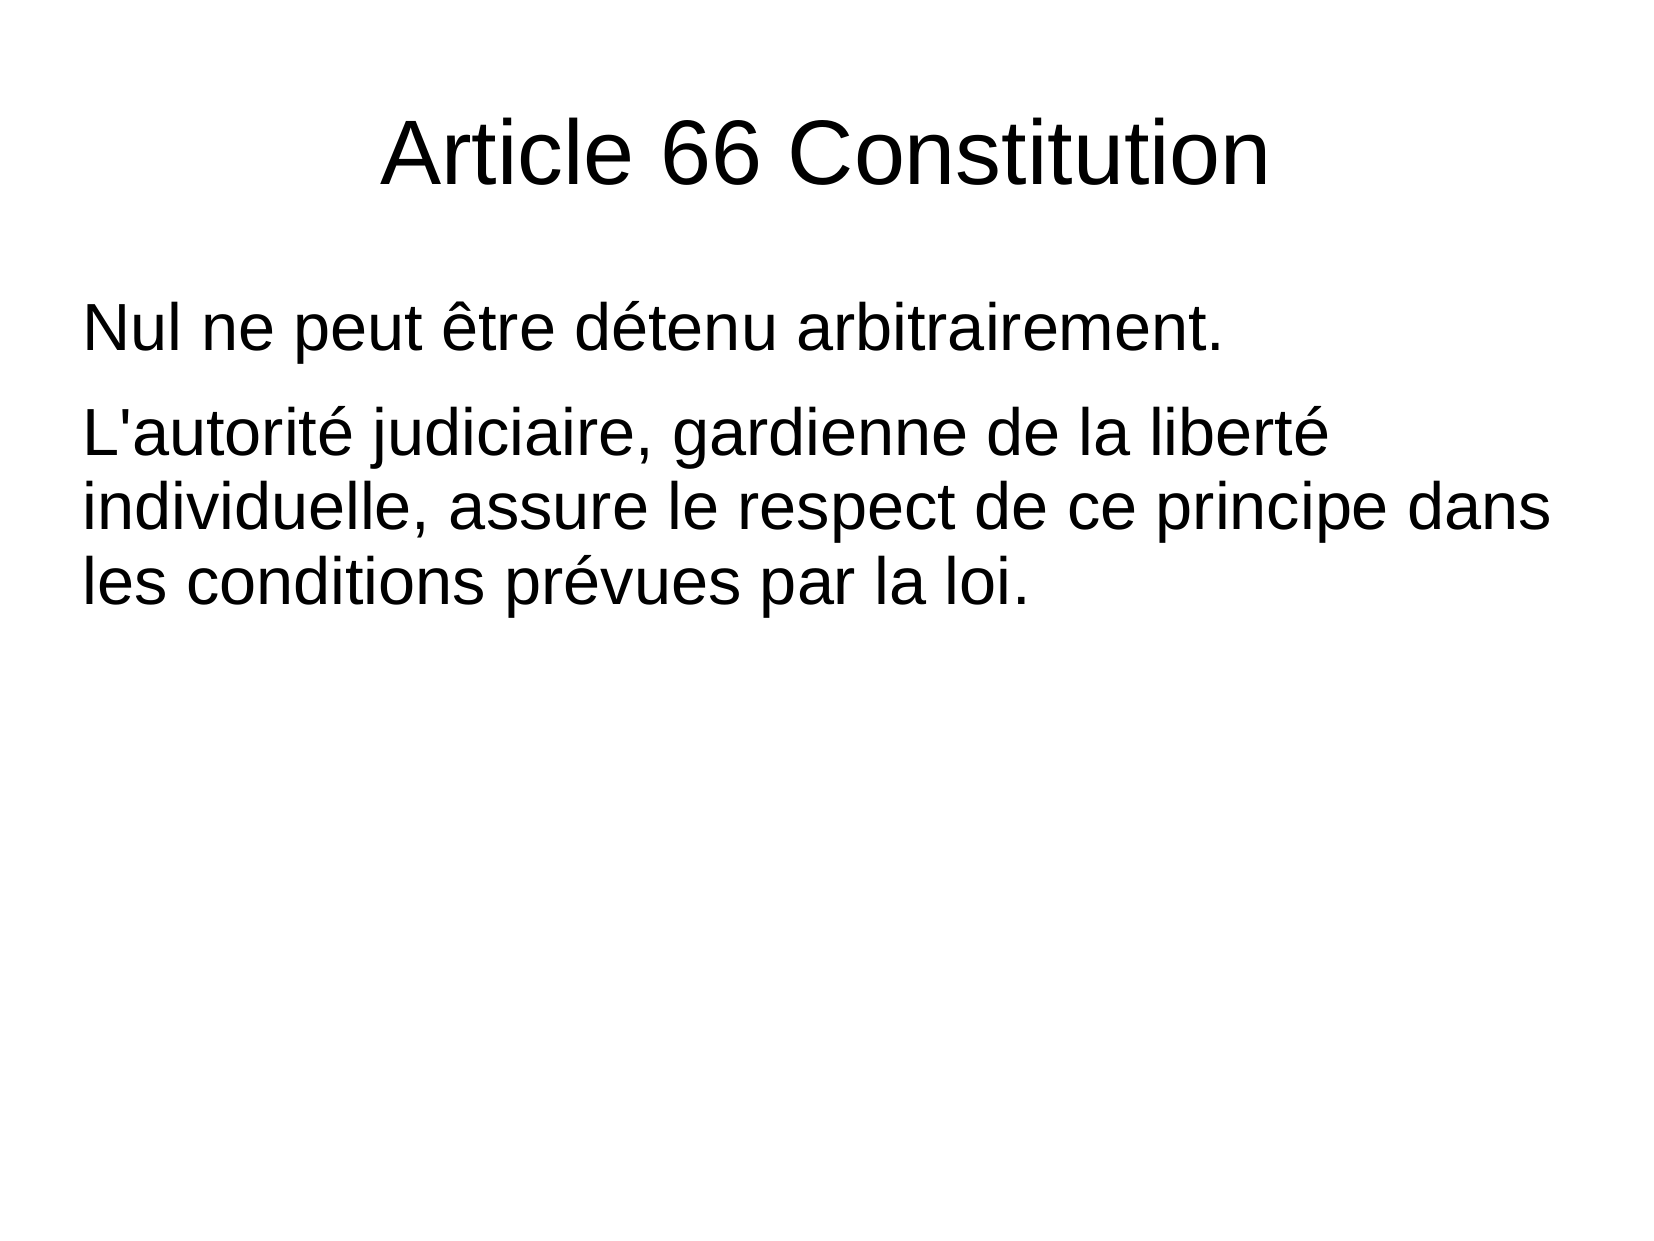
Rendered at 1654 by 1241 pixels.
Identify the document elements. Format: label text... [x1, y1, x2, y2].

list Nul ne peut être détenu arbitrairement. L'autorité judiciaire, gardienne de la liberté individuelle, assure le respect de ce principe dans les conditions prévues par la loi. [82, 290, 1571, 1010]
title Article 66 Constitution [82, 49, 1571, 257]
